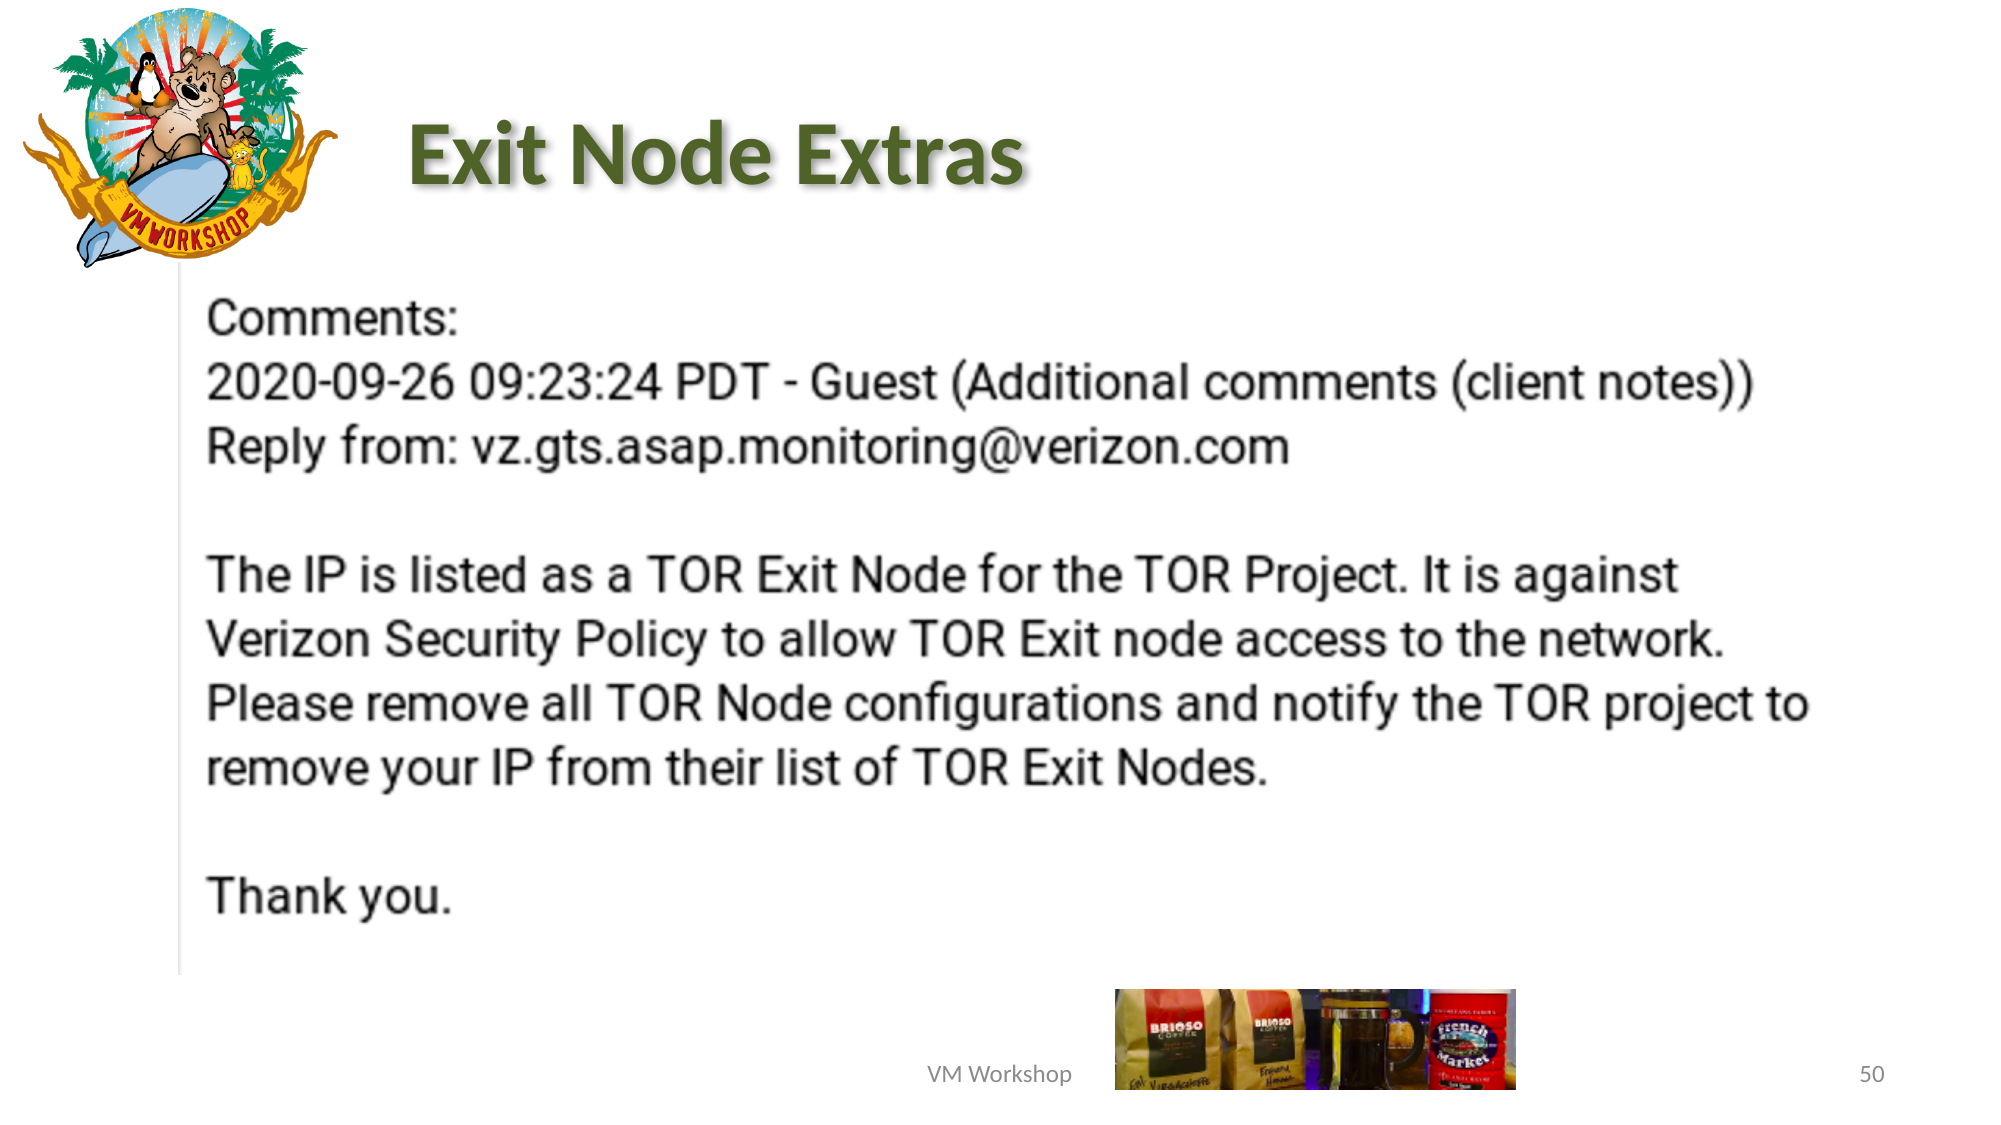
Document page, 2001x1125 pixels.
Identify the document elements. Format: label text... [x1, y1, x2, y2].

picture [1115, 989, 1516, 1090]
title Exit Node Extras [392, 53, 1922, 242]
picture [23, 8, 1838, 976]
